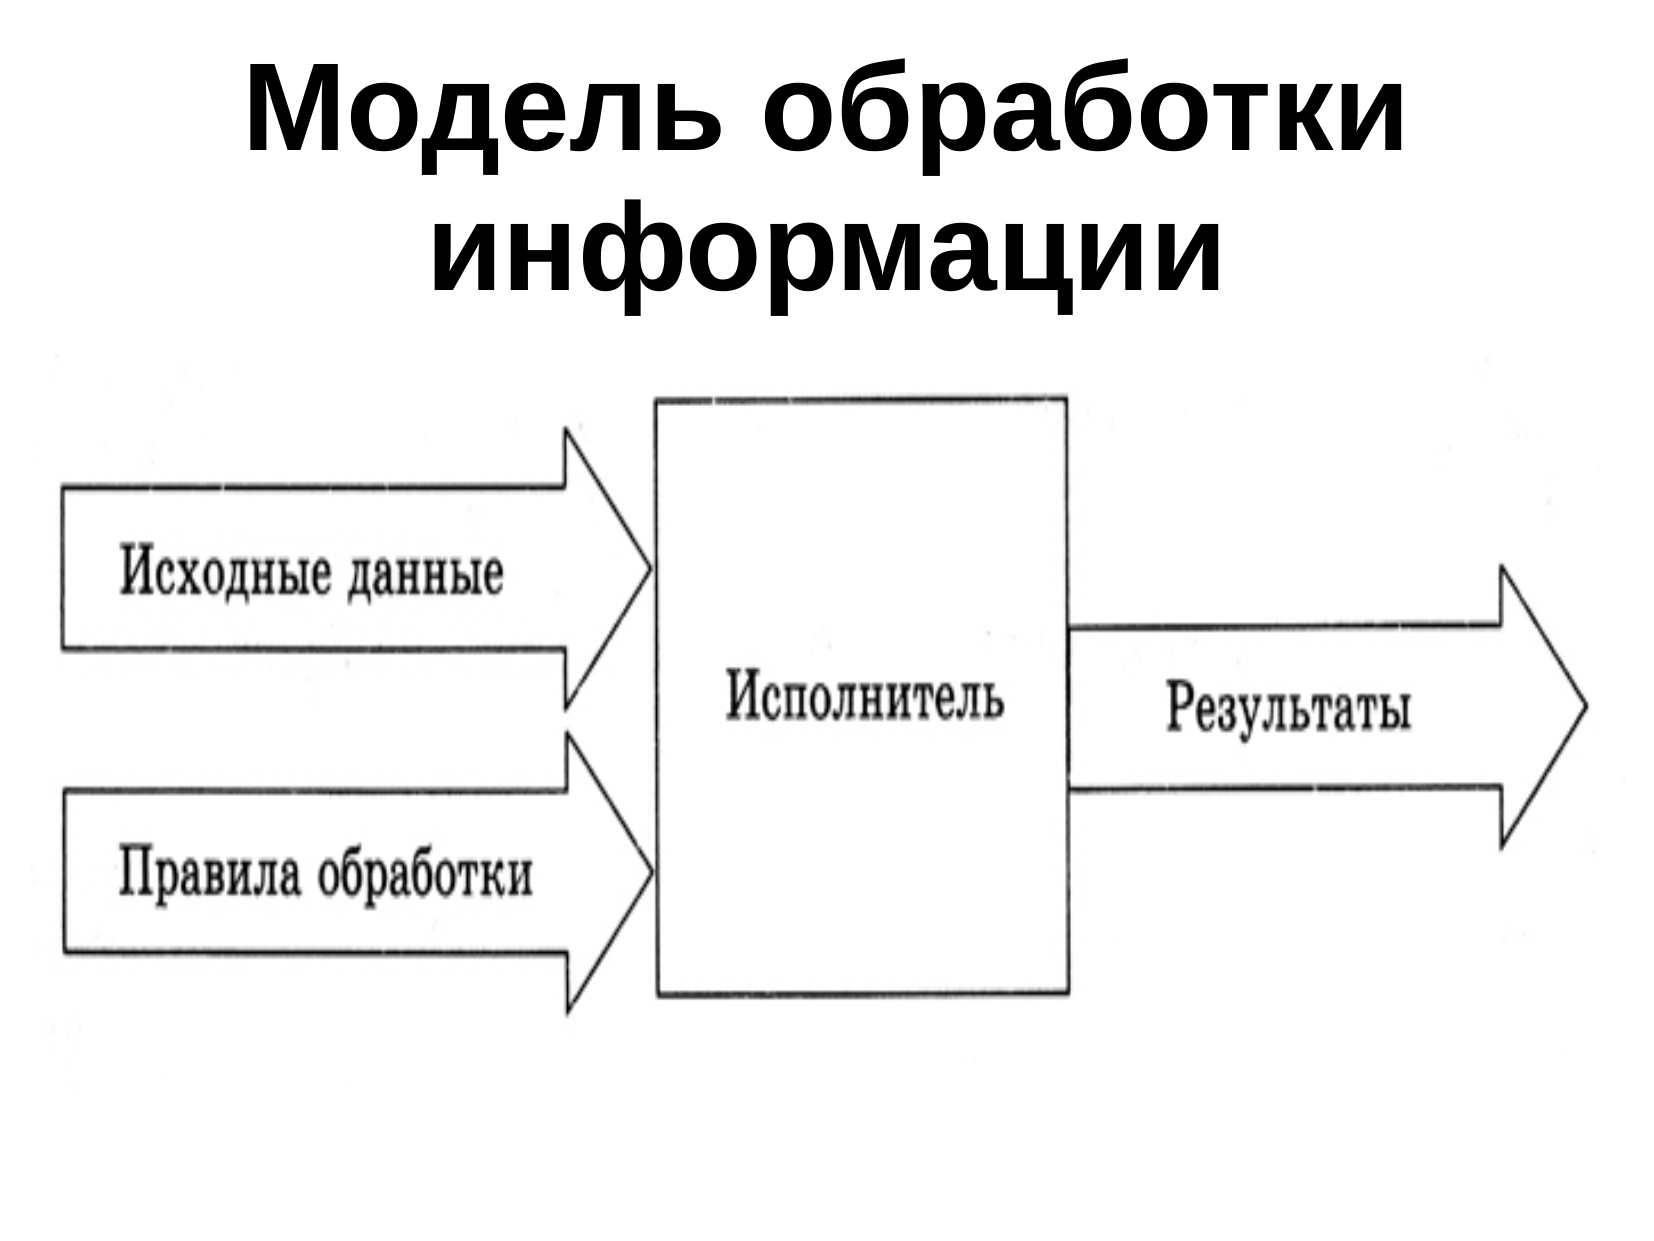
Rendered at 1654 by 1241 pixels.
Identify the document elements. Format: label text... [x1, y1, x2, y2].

text_box Модель обработки информации [59, 29, 1595, 324]
picture [29, 354, 1625, 1093]
